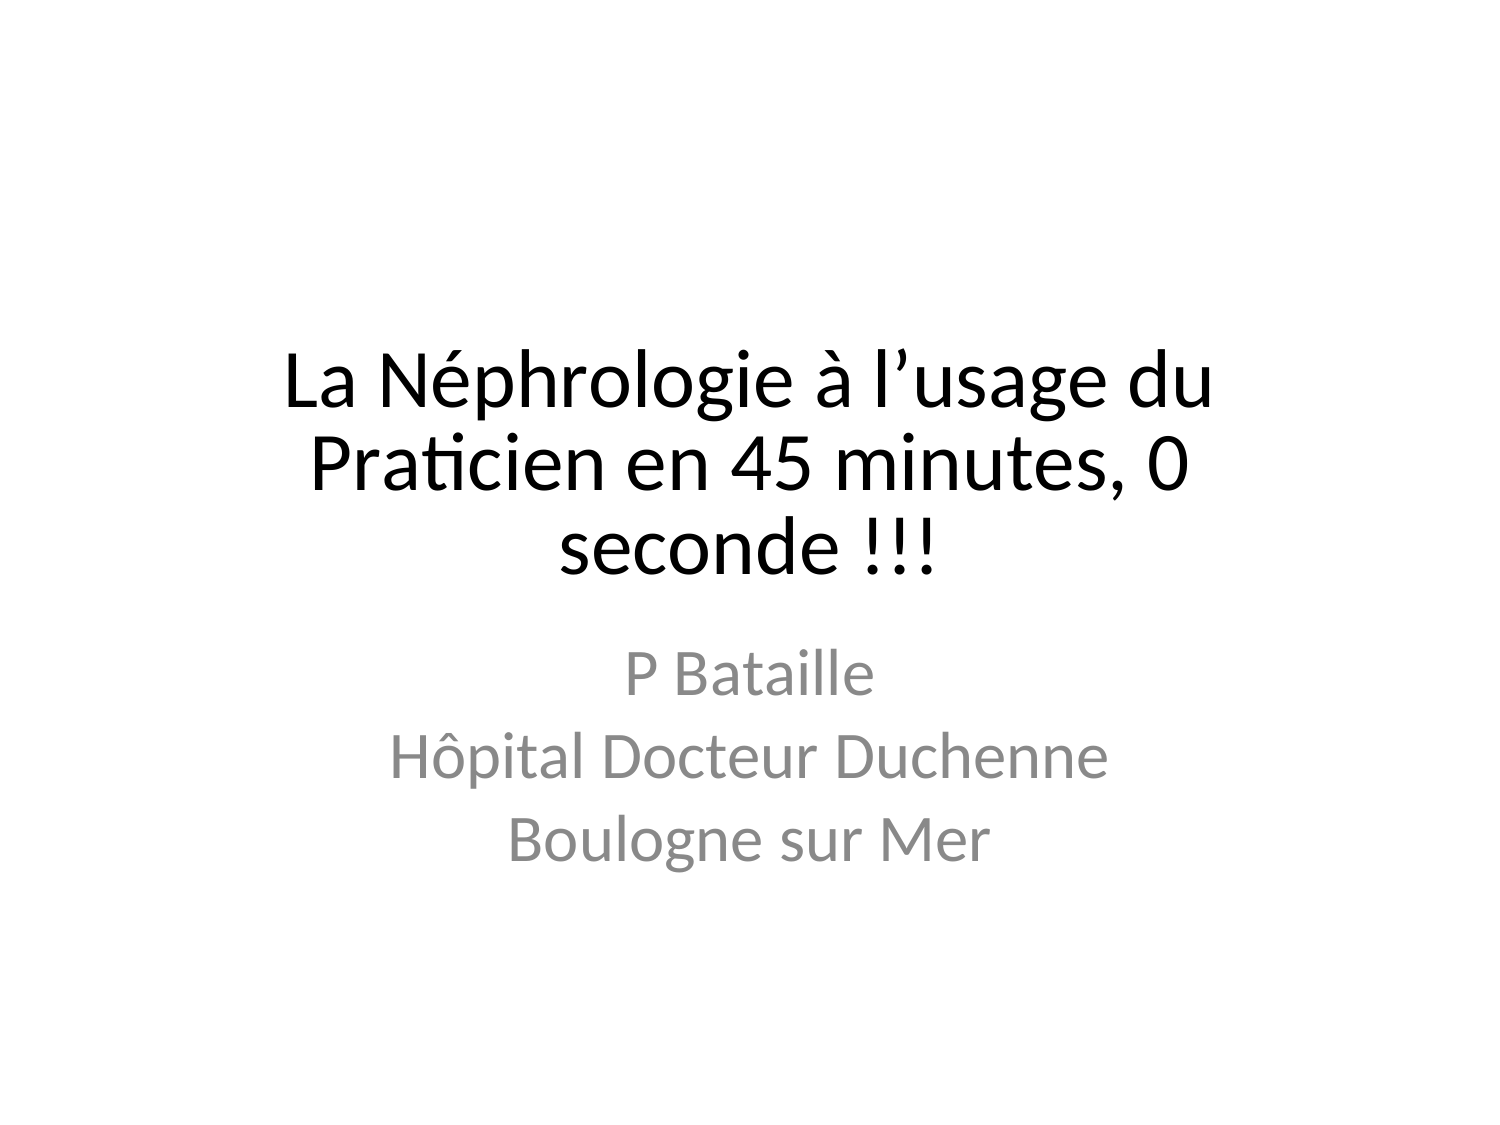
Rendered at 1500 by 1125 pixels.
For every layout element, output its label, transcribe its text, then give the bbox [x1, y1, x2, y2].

title La Néphrologie à l’usage du Praticien en 45 minutes, 0 seconde !!! [112, 312, 1388, 628]
text_box P Bataille Hôpital Docteur Duchenne Boulogne sur Mer [225, 637, 1276, 926]
